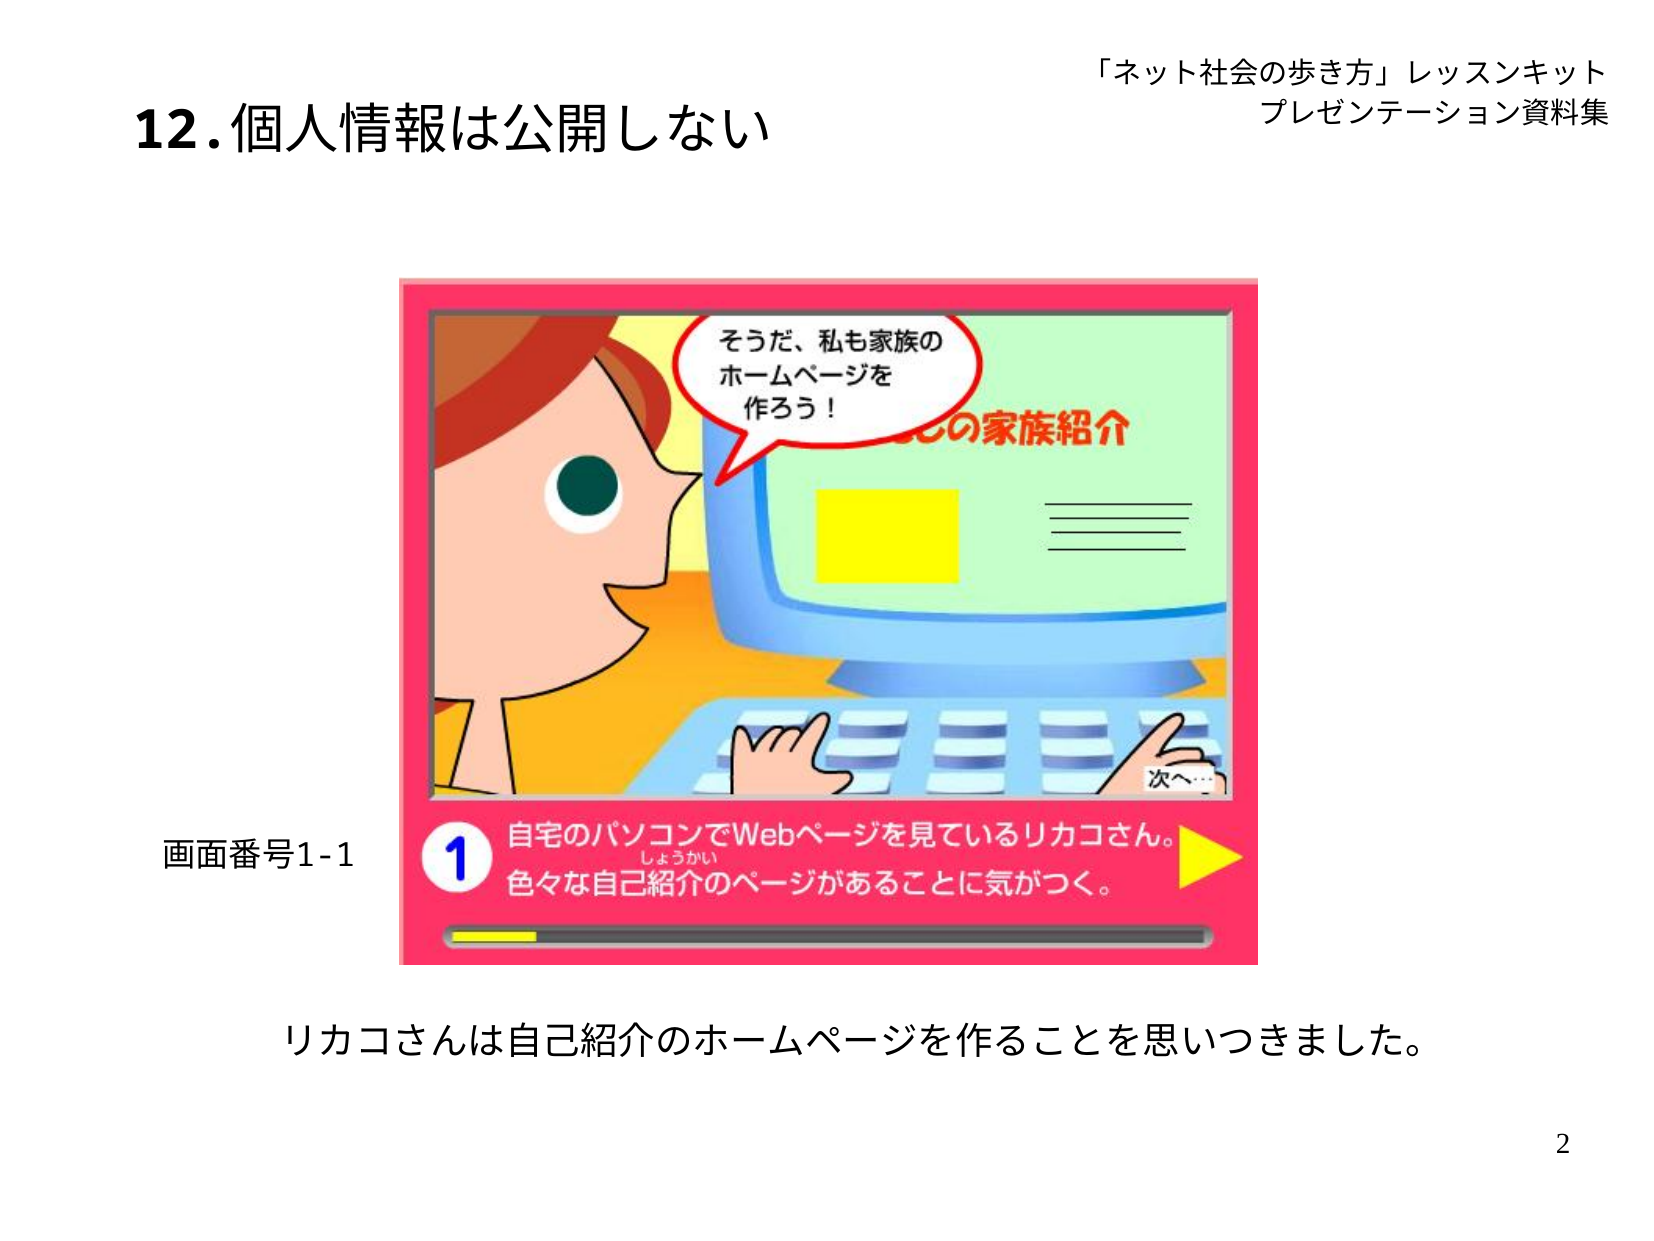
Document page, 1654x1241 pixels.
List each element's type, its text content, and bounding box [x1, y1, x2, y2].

text_box 「ネット社会の歩き方」レッスンキット プレゼンテーション資料集 [1062, 44, 1625, 139]
text_box リカコさんは自己紹介のホームページを作ることを思いつきました。 [265, 1003, 1501, 1074]
text_box 12.個人情報は公開しない [118, 88, 1241, 169]
picture [399, 277, 1258, 965]
text_box 画面番号1-1 [147, 826, 384, 882]
